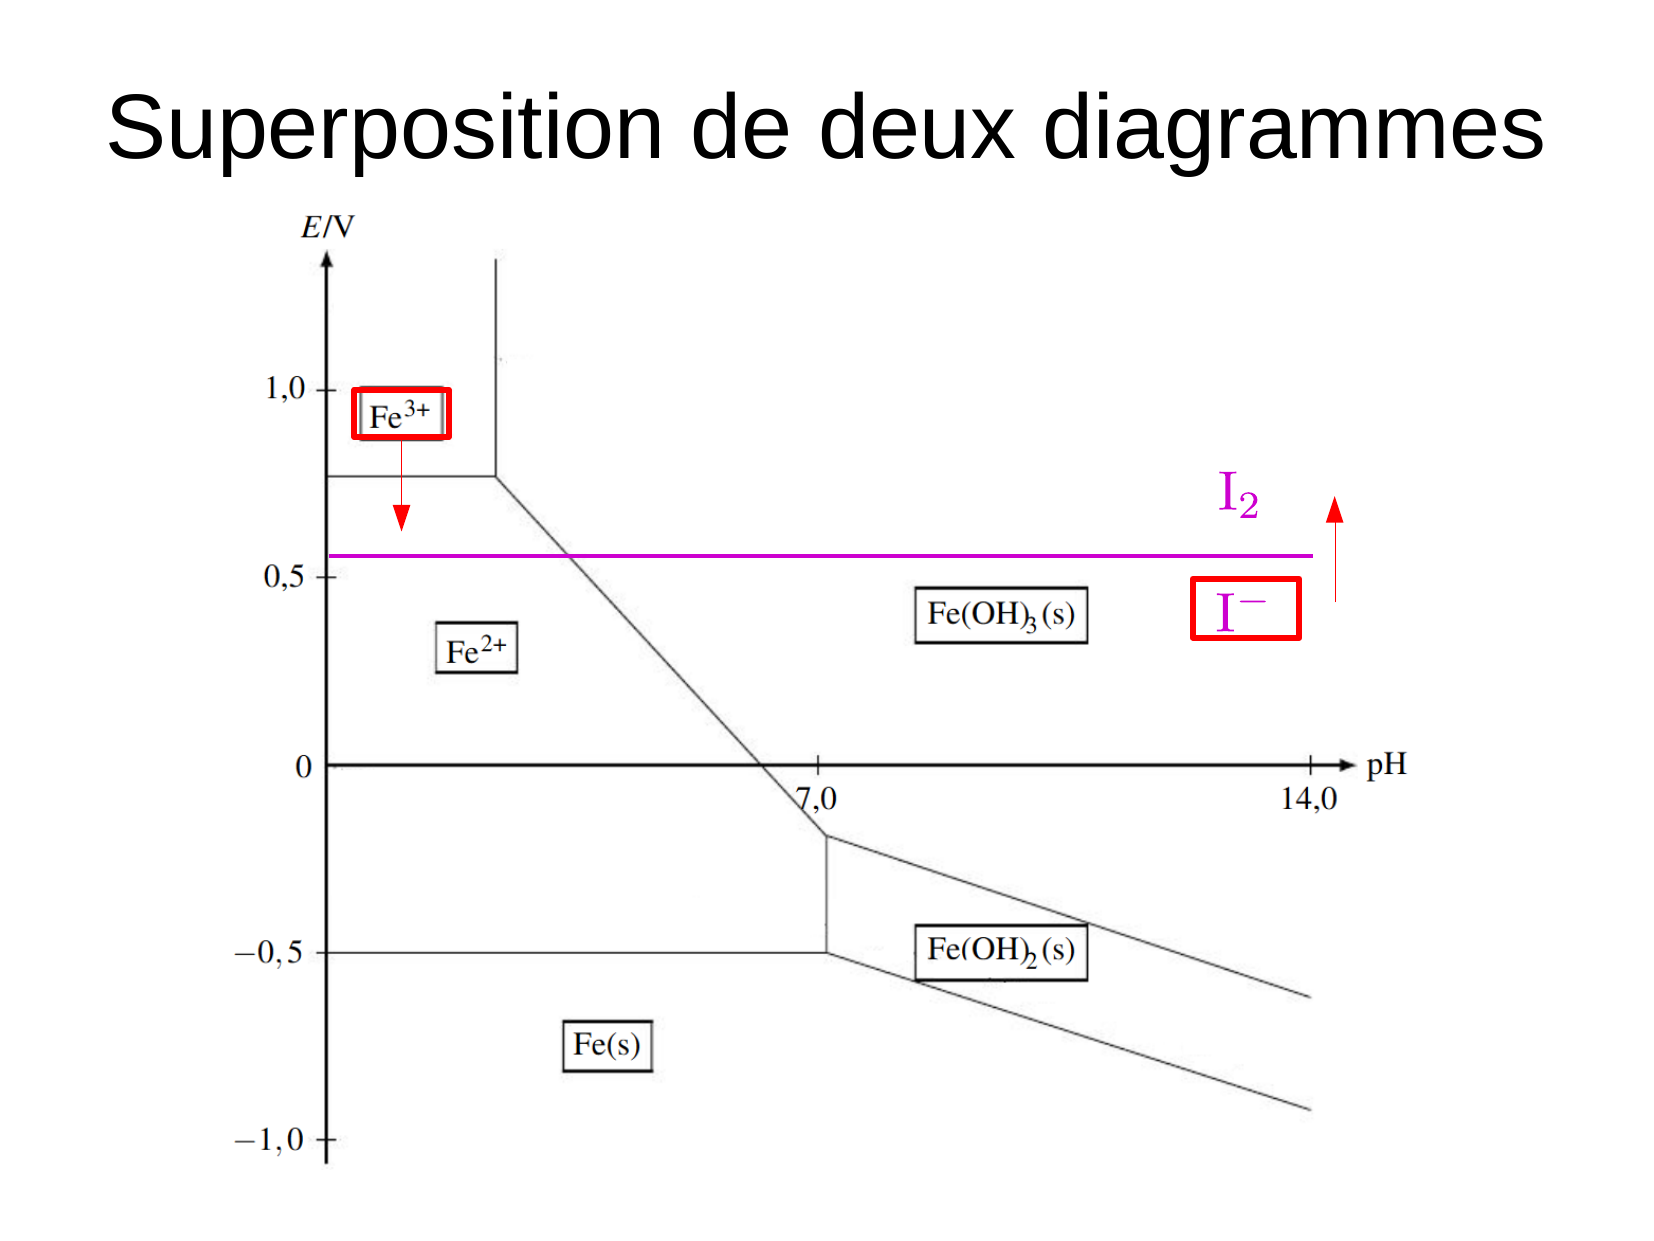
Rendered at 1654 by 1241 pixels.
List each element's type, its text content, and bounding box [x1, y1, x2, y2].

picture [212, 212, 1418, 1170]
title Superposition de deux diagrammes [82, 23, 1571, 231]
